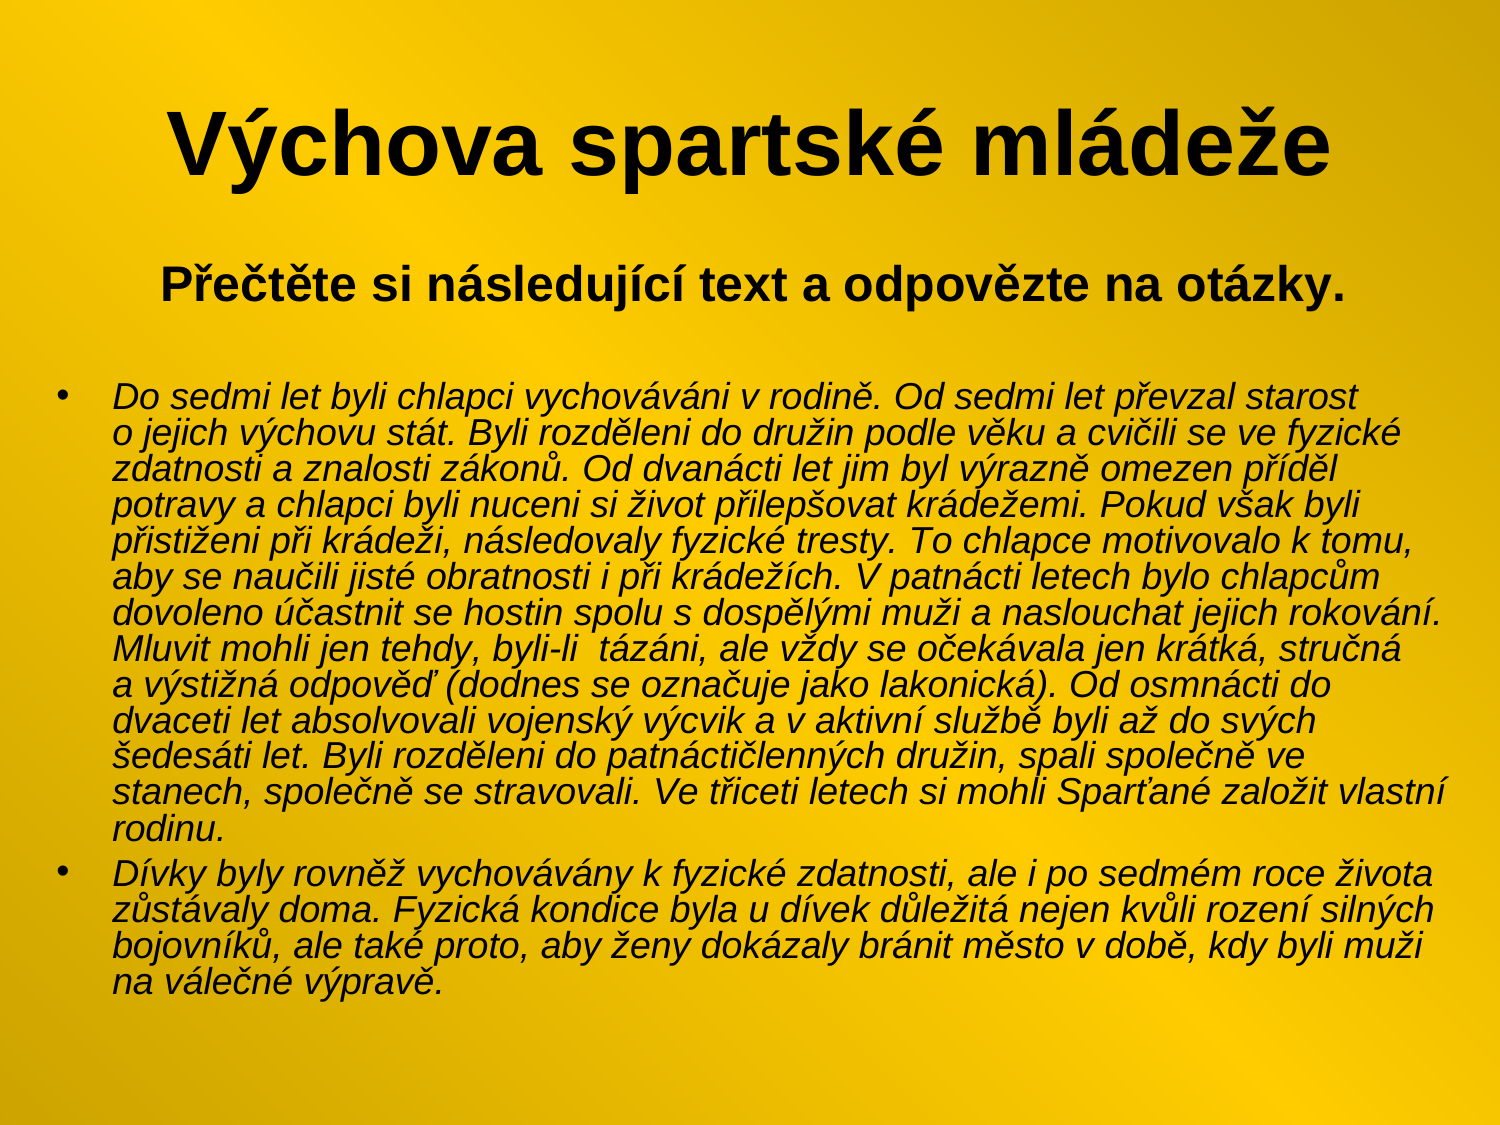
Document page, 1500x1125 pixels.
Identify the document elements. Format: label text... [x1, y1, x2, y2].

title Výchova spartské mládeže [75, 45, 1426, 233]
list Přečtěte si následující text a odpovězte na otázky. Do sedmi let byli chlapci vychováváni v rodině. Od sedmi let převzal starost o jejich výchovu stát. Byli rozděleni do družin podle věku a cvičili se ve fyzické zdatnosti a znalosti zákonů. Od dvanácti let jim byl výrazně omezen příděl potravy a chlapci byli nuceni si život přilepšovat krádežemi. Pokud však byli přistiženi při krádeži, následovaly fyzické tresty. To chlapce motivovalo k tomu, aby se naučili jisté obratnosti i při krádežích. V patnácti letech bylo chlapcům dovoleno účastnit se hostin spolu s dospělými muži a naslouchat jejich rokování. Mluvit mohli jen tehdy, byli-li tázáni, ale vždy se očekávala jen krátká, stručná a výstižná odpověď (dodnes se označuje jako lakonická). Od osmnácti do dvaceti let absolvovali vojenský výcvik a v aktivní službě byli až do svých šedesáti let. Byli rozděleni do patnáctičlenných družin, spali společně ve stanech, společně se stravovali. Ve třiceti letech si mohli Sparťané založit vlastní rodinu. Dívky byly rovněž vychovávány k fyzické zdatnosti, ale i po sedmém roce života zůstávaly doma. Fyzická kondice byla u dívek důležitá nejen kvůli rození silných bojovníků, ale také proto, aby ženy dokázaly bránit město v době, kdy byli muži na válečné výpravě. [41, 255, 1467, 1028]
